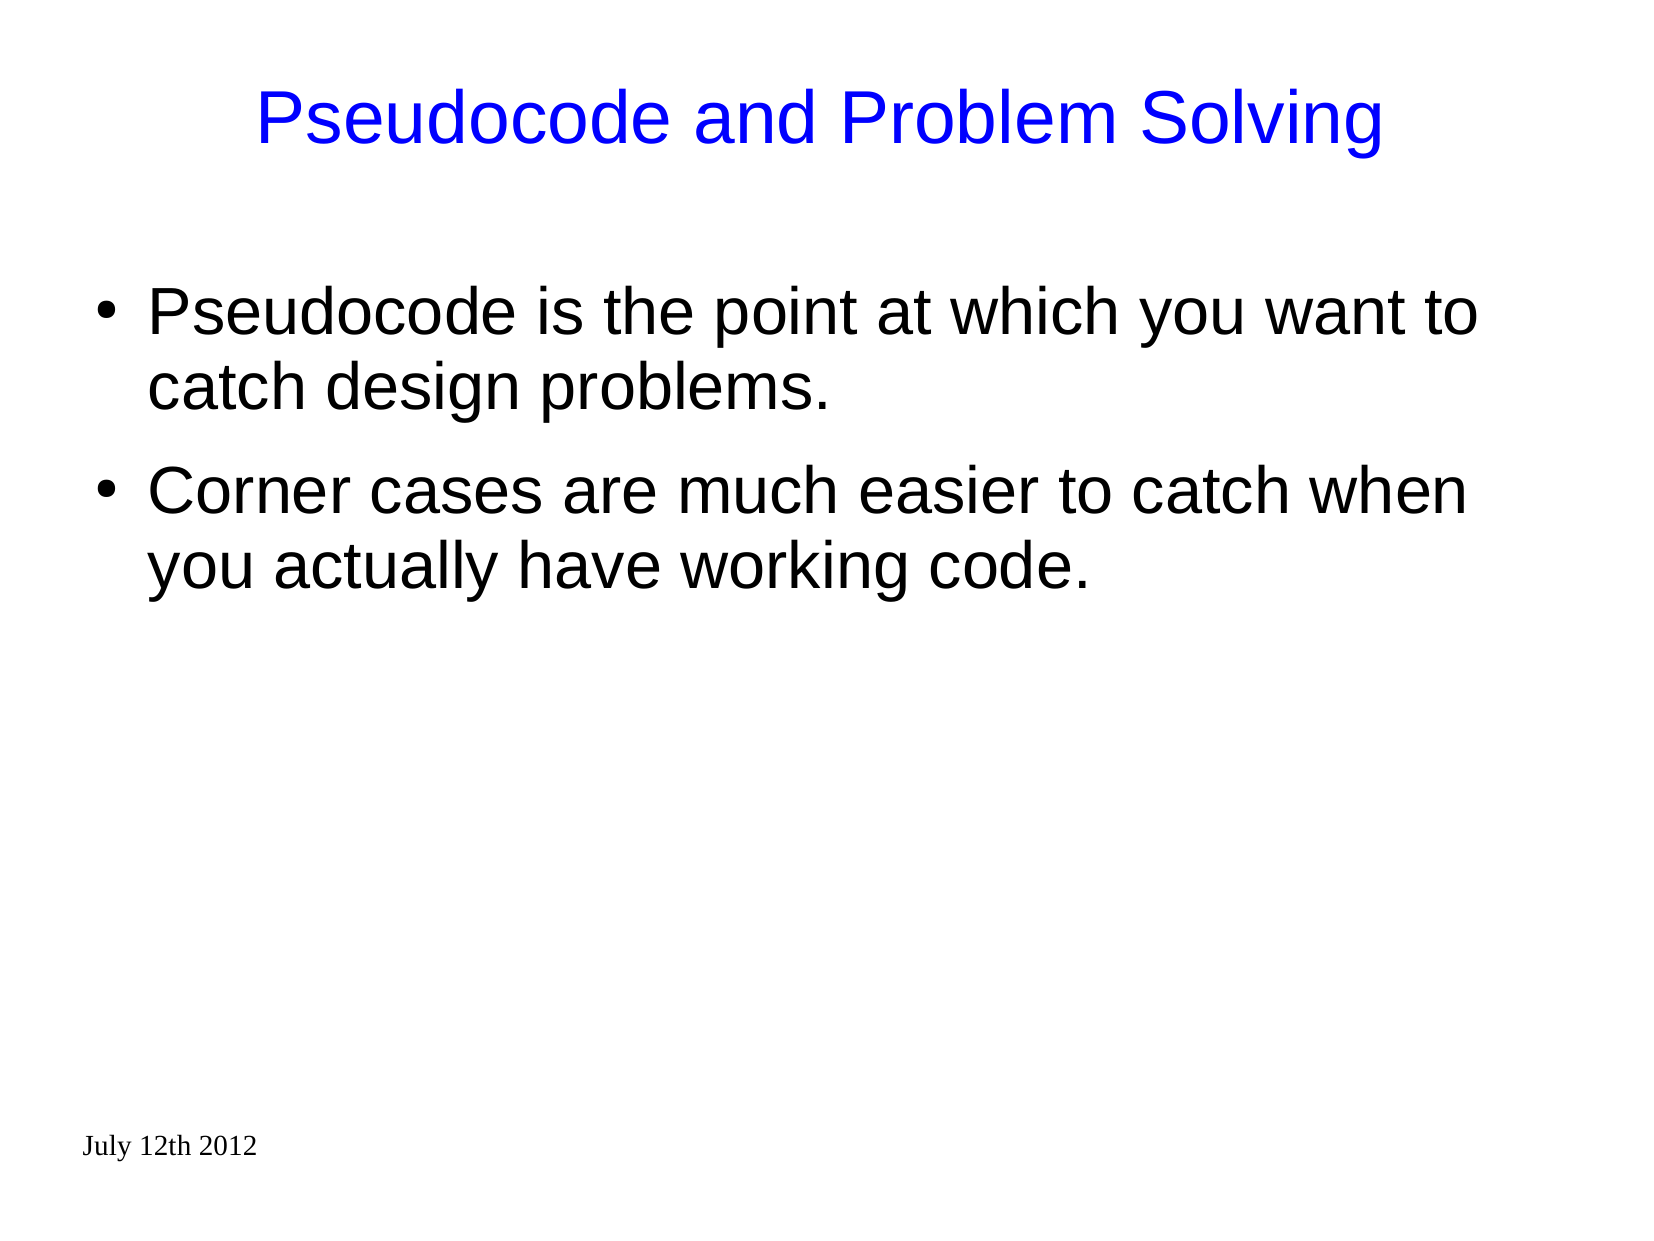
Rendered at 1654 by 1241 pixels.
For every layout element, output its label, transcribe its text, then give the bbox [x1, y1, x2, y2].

list Pseudocode is the point at which you want to catch design problems. Corner cases are much easier to catch when you actually have working code. [76, 274, 1565, 1093]
title Pseudocode and Problem Solving [76, 58, 1565, 178]
